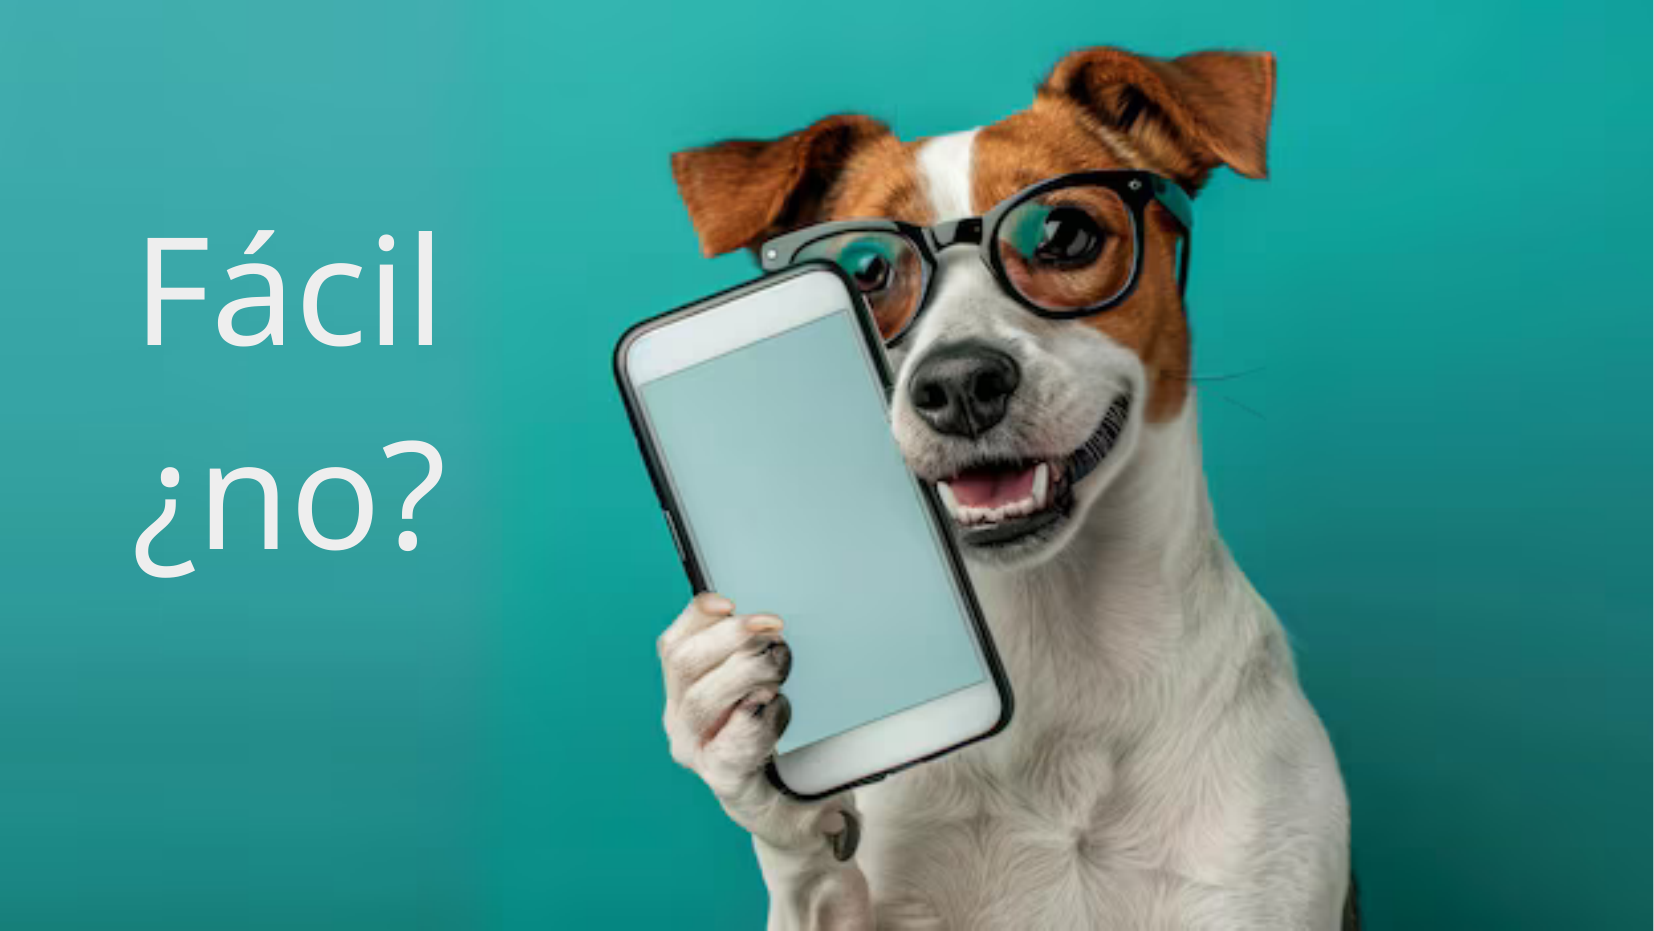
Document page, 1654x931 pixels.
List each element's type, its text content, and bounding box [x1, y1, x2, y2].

picture [0, 0, 1654, 931]
text_box Fácil ¿no? [118, 128, 532, 650]
